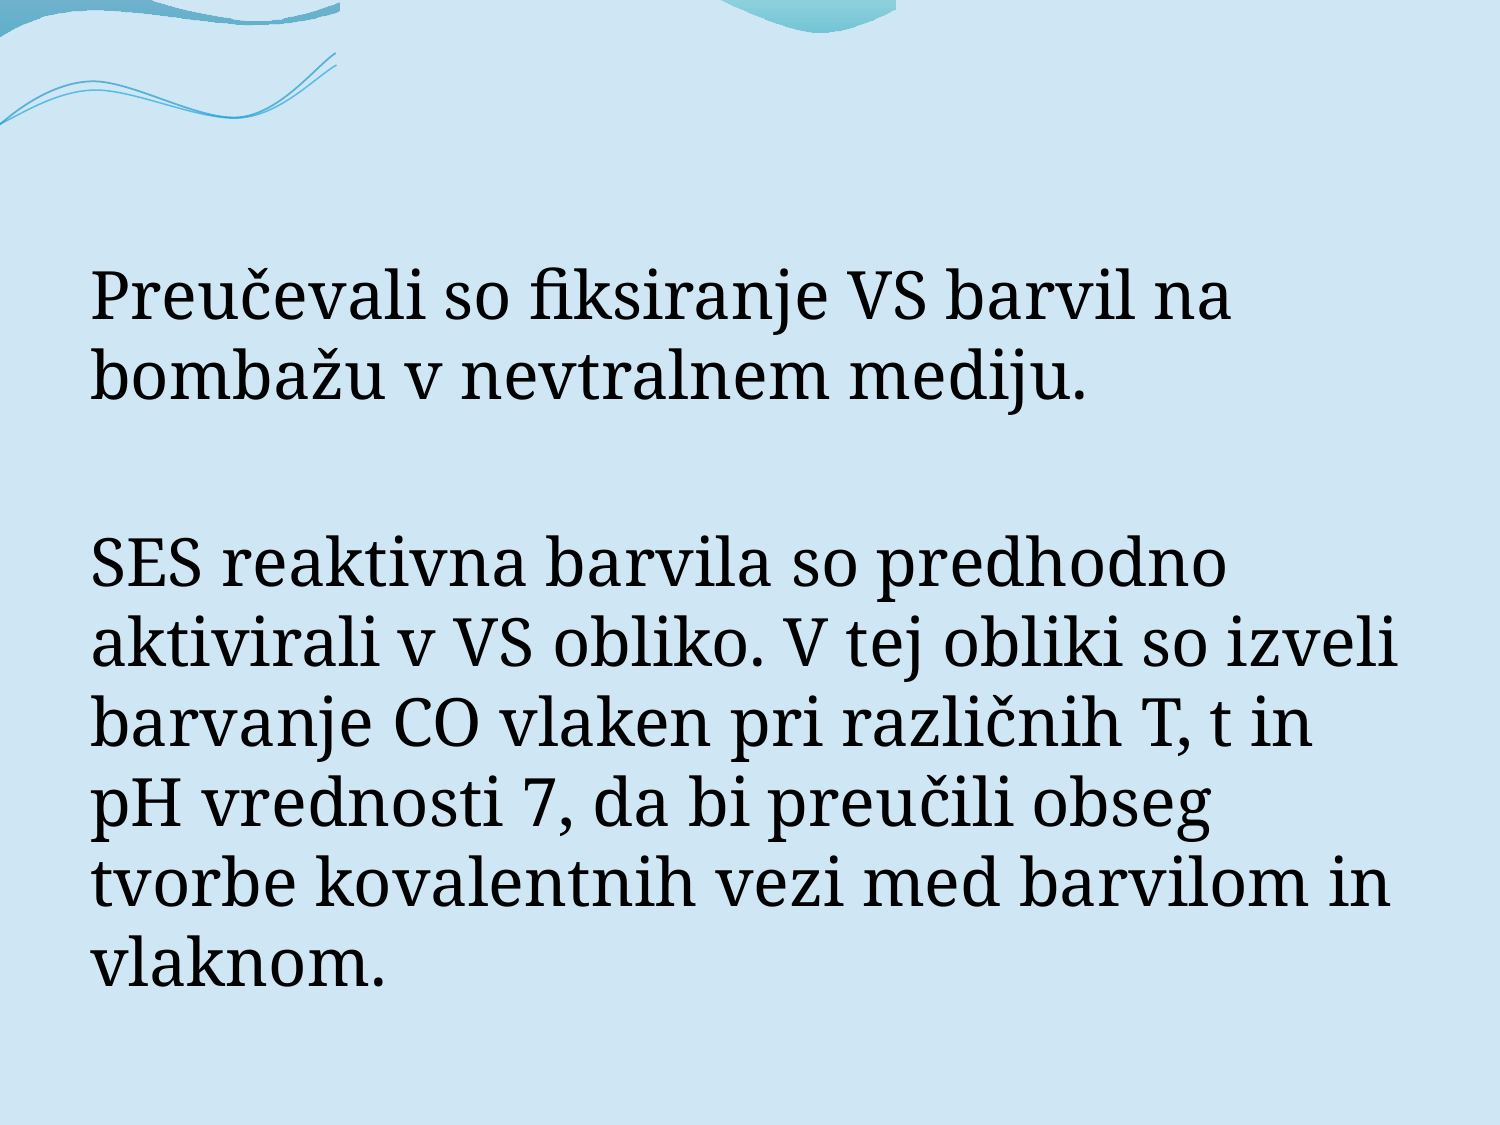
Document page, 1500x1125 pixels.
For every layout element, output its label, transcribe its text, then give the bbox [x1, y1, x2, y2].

list Preučevali so fiksiranje VS barvil na bombažu v nevtralnem mediju. SES reaktivna barvila so predhodno aktivirali v VS obliko. V tej obliki so izveli barvanje CO vlaken pri različnih T, t in pH vrednosti 7, da bi preučili obseg tvorbe kovalentnih vezi med barvilom in vlaknom. [75, 245, 1425, 1125]
